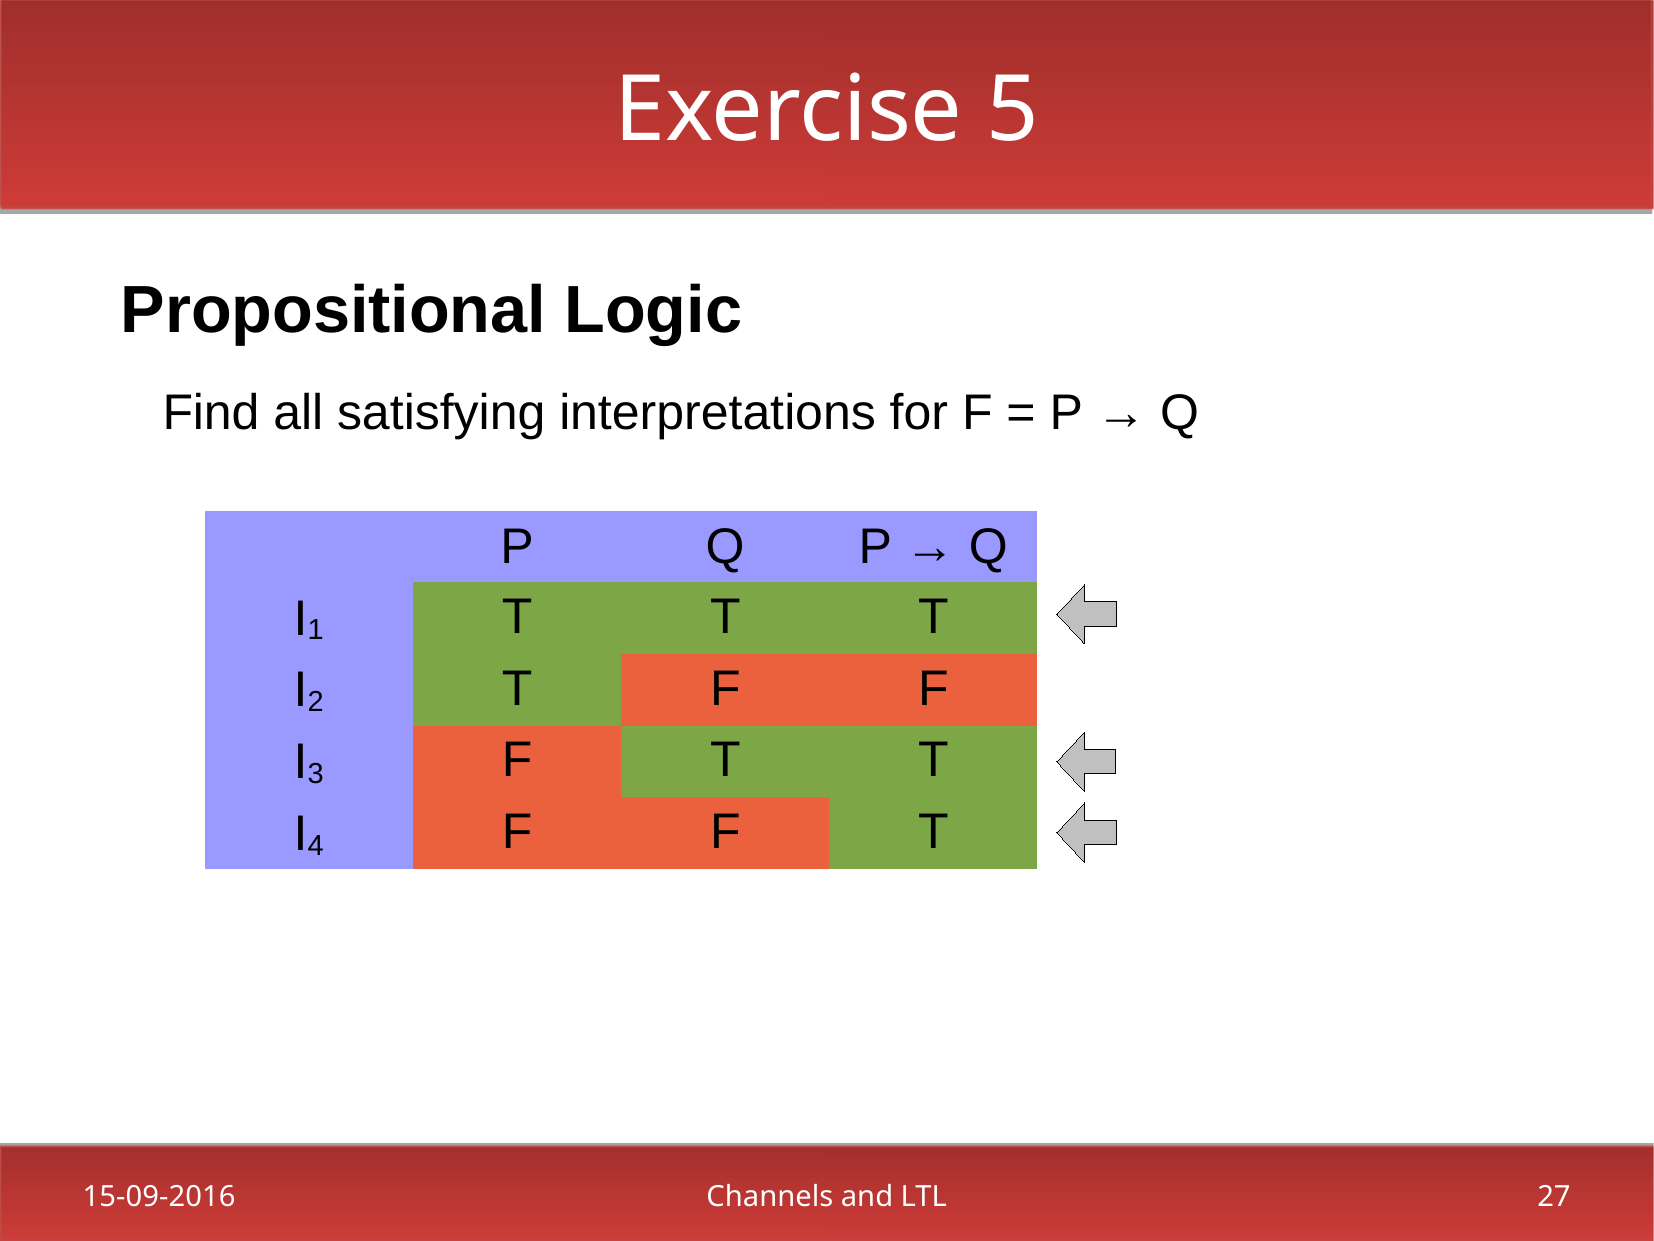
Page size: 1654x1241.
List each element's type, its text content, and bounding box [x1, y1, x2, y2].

table_cell T [829, 726, 1037, 797]
text_box Find all satisfying interpretations for F = P → Q [147, 377, 1215, 448]
table_cell F [829, 654, 1037, 726]
text_box [1056, 802, 1117, 863]
table_header [205, 511, 413, 582]
table_cell T [621, 582, 829, 654]
table_cell I3 [205, 726, 413, 797]
picture [0, 0, 1654, 214]
table_cell I2 [205, 654, 413, 726]
table_cell F [413, 726, 621, 797]
table_cell F [621, 797, 829, 869]
table_header P → Q [829, 511, 1037, 582]
table_cell T [621, 726, 829, 797]
table_cell T [413, 582, 621, 654]
table_header Q [621, 511, 829, 582]
table_cell I4 [205, 797, 413, 869]
table_cell T [413, 654, 621, 726]
table_header P [413, 511, 621, 582]
text_box Propositional Logic [105, 264, 759, 354]
title Exercise 5 [59, 31, 1595, 178]
table_cell I1 [205, 582, 413, 654]
text_box [1056, 584, 1117, 644]
text_box [1056, 732, 1116, 792]
table_cell T [829, 582, 1037, 654]
picture [0, 1143, 1654, 1241]
table_cell F [621, 654, 829, 726]
table_cell T [829, 797, 1037, 869]
table_cell F [413, 797, 621, 869]
